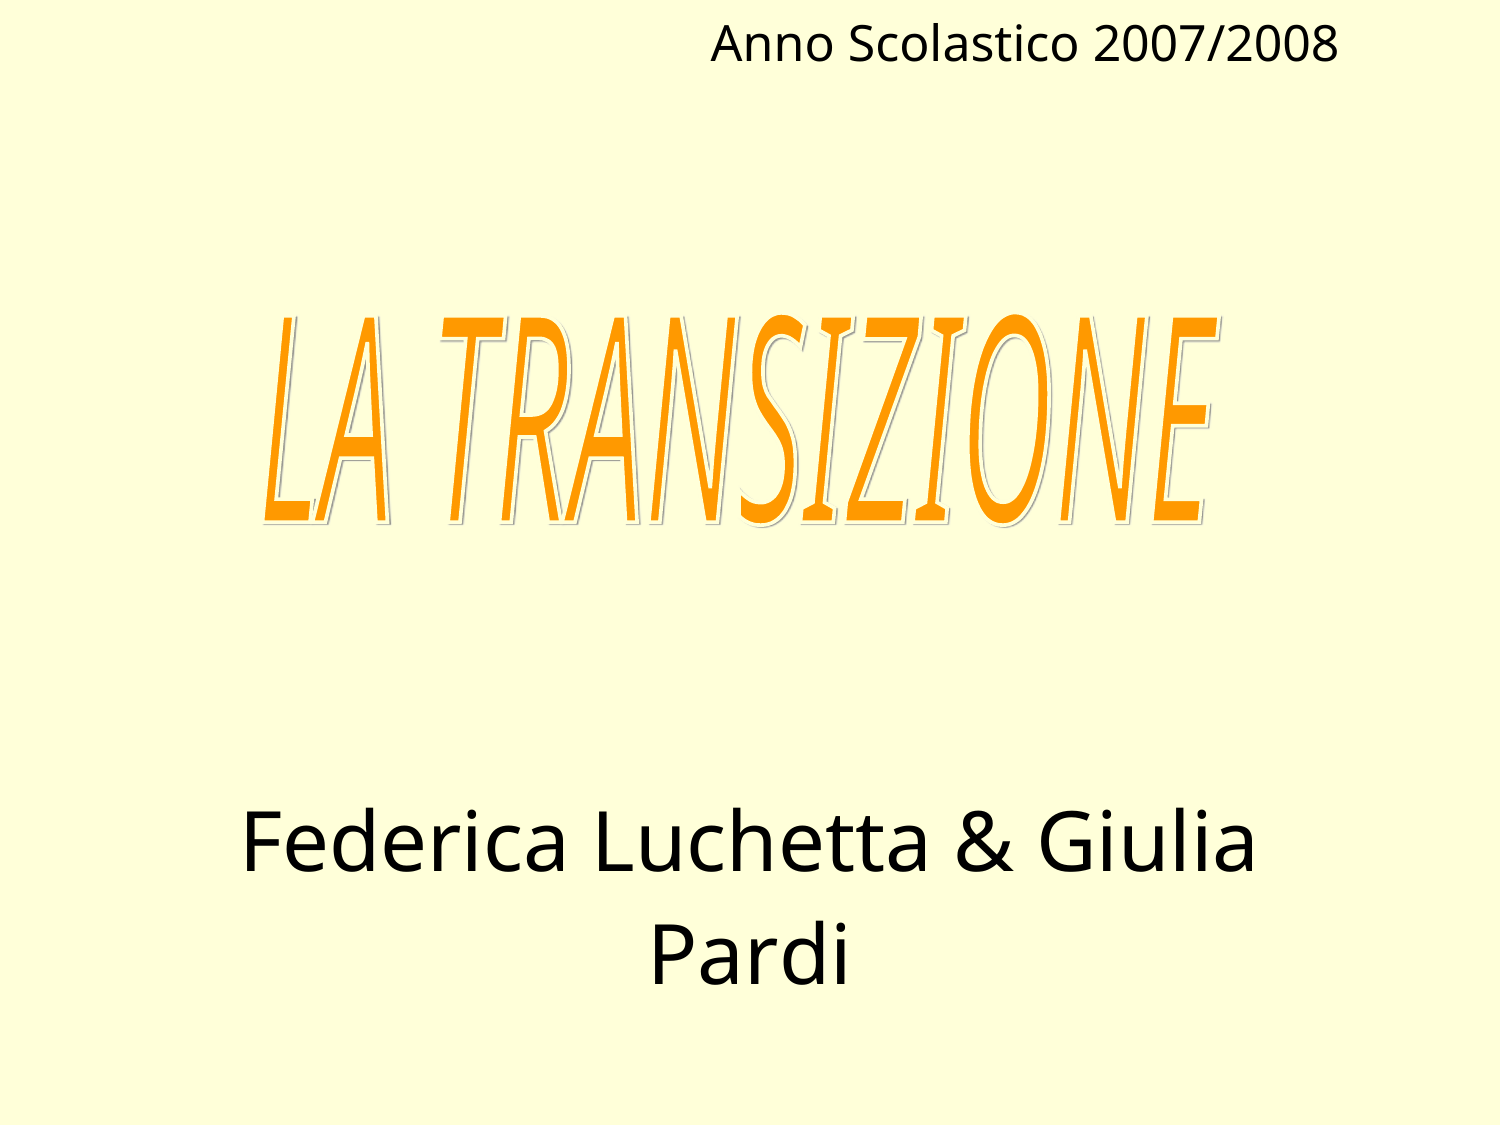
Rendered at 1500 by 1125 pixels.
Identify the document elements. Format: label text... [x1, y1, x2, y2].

title Federica Luchetta & Giulia Pardi [112, 774, 1388, 1017]
text_box LA TRANSIZIONE [262, 315, 313, 523]
subtitle Anno Scolastico 2007/2008 [500, 0, 1500, 288]
text_box LA TRANSIZIONE [967, 312, 1050, 526]
text_box LA TRANSIZIONE [439, 315, 506, 523]
text_box LA TRANSIZIONE [912, 315, 966, 523]
text_box LA TRANSIZIONE [1151, 315, 1220, 523]
text_box LA TRANSIZIONE [499, 315, 638, 523]
text_box LA TRANSIZIONE [739, 312, 805, 526]
text_box LA TRANSIZIONE [1058, 315, 1147, 523]
text_box LA TRANSIZIONE [844, 315, 922, 523]
text_box LA TRANSIZIONE [800, 315, 854, 523]
text_box LA TRANSIZIONE [312, 315, 388, 523]
text_box LA TRANSIZIONE [648, 315, 738, 523]
